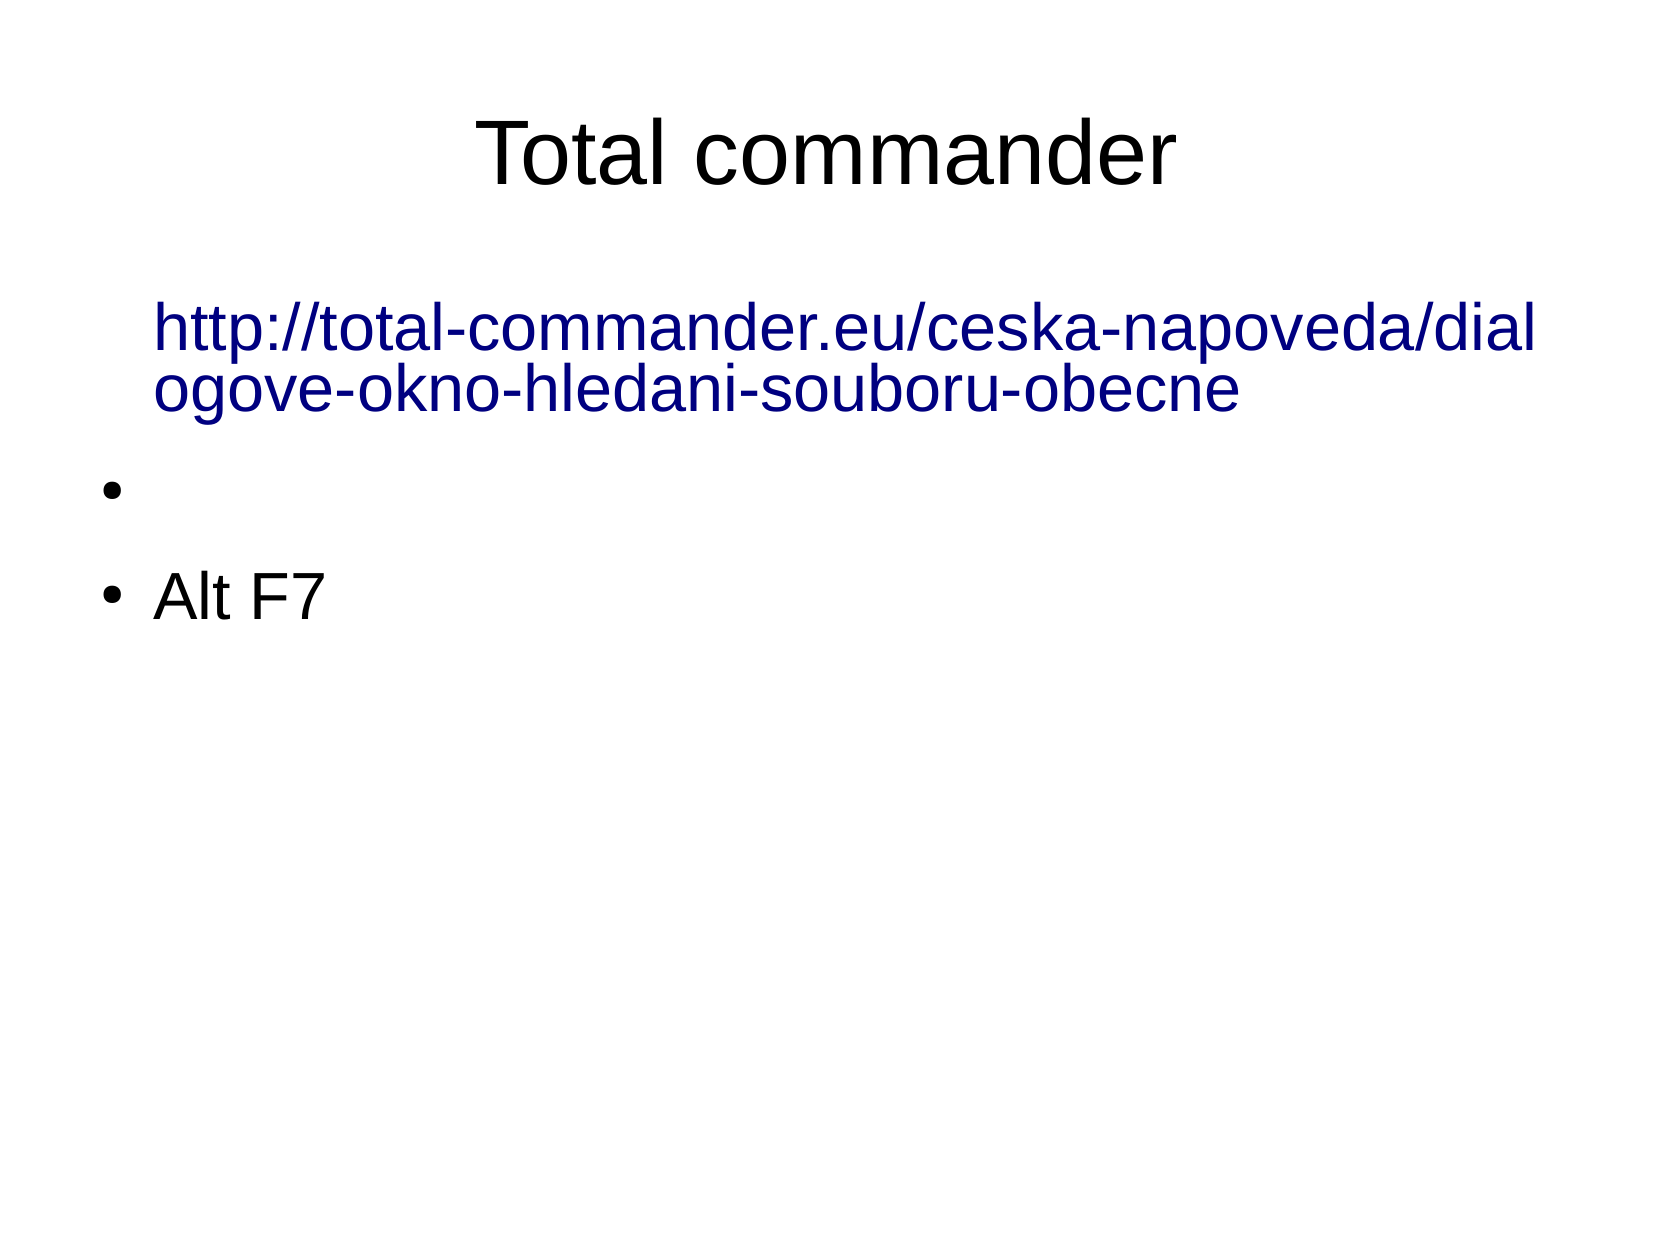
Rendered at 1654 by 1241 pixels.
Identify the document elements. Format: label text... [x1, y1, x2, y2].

title Total commander [82, 49, 1571, 257]
list http://total-commander.eu/ceska-napoveda/dialogove-okno-hledani-souboru-obecne Alt F7 [82, 290, 1571, 1010]
